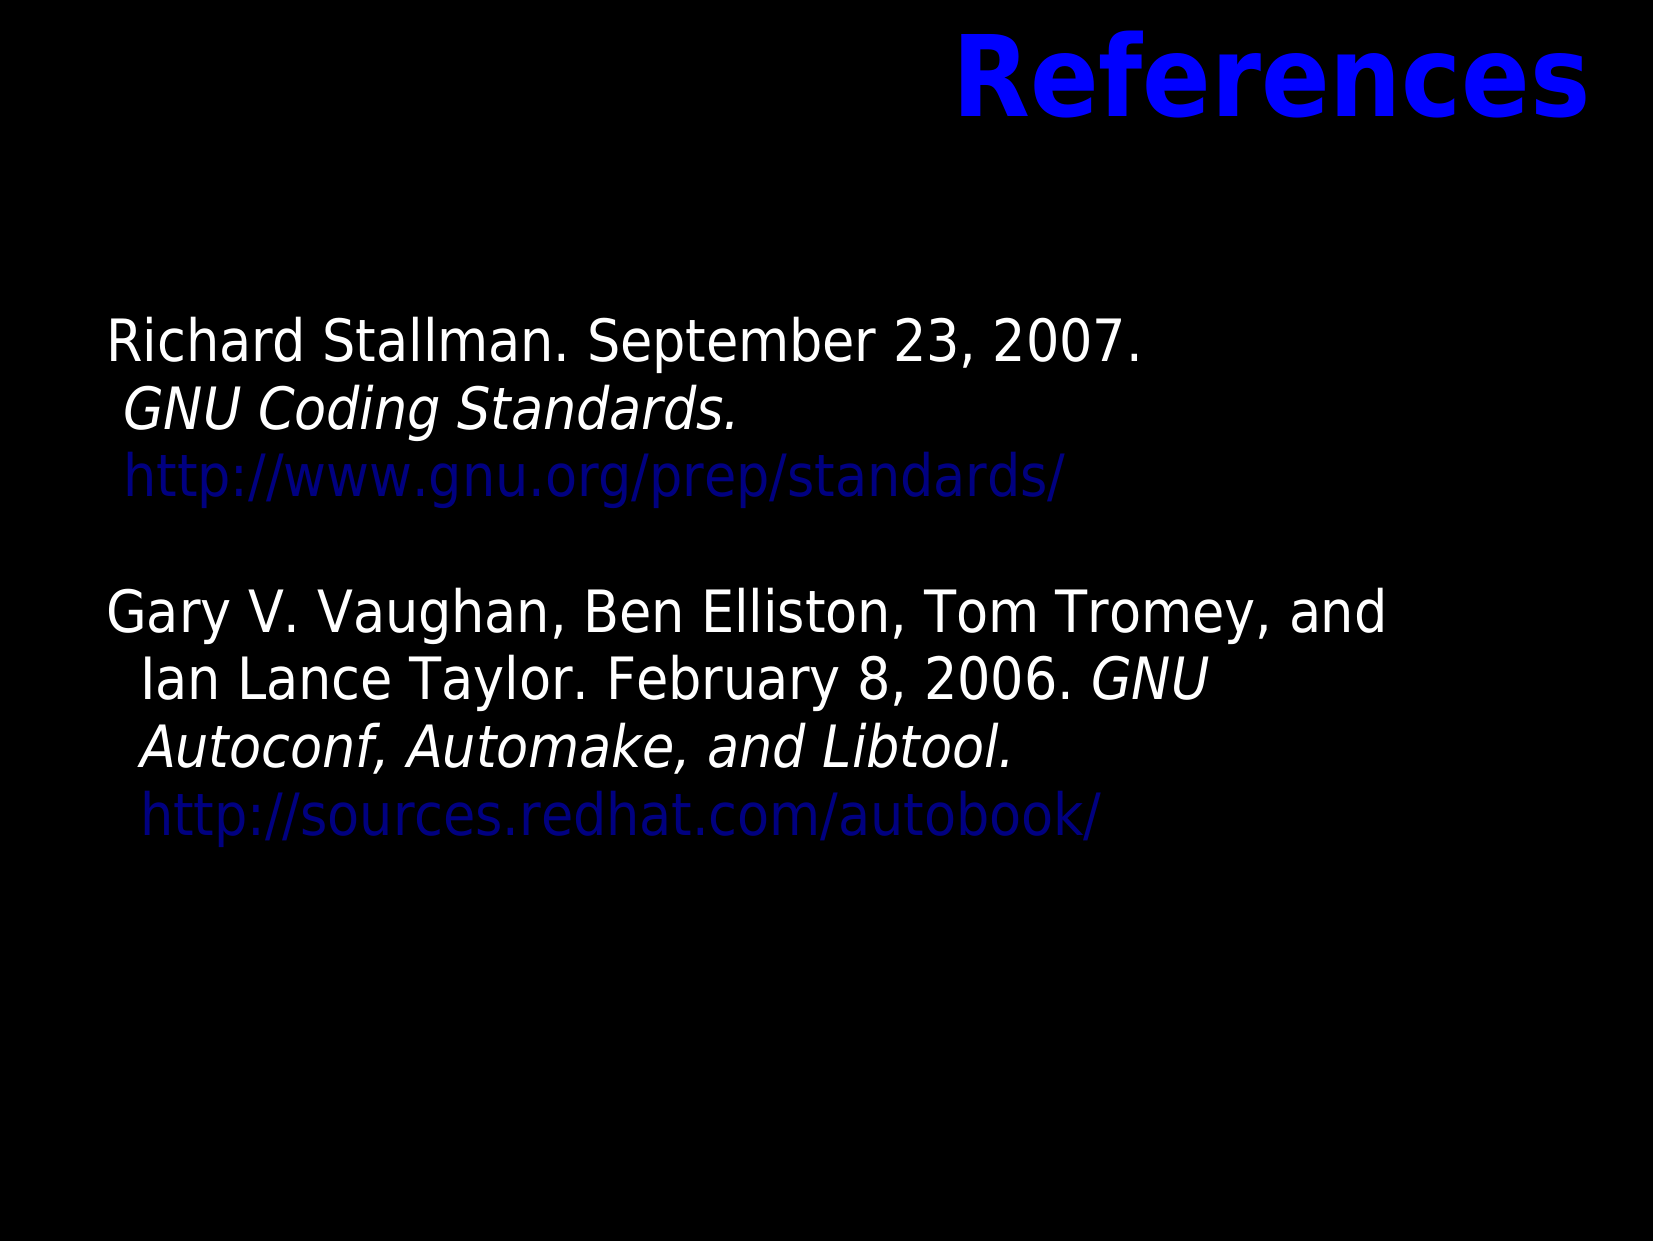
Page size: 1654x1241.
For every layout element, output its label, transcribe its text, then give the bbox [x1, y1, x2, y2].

text_box Richard Stallman. September 23, 2007. GNU Coding Standards. http://www.gnu.org/prep/standards/ Gary V. Vaughan, Ben Elliston, Tom Tromey, and Ian Lance Taylor. February 8, 2006. GNU Autoconf, Automake, and Libtool. http://sources.redhat.com/autobook/ [75, 300, 1463, 993]
text_box References [937, 4, 1651, 151]
